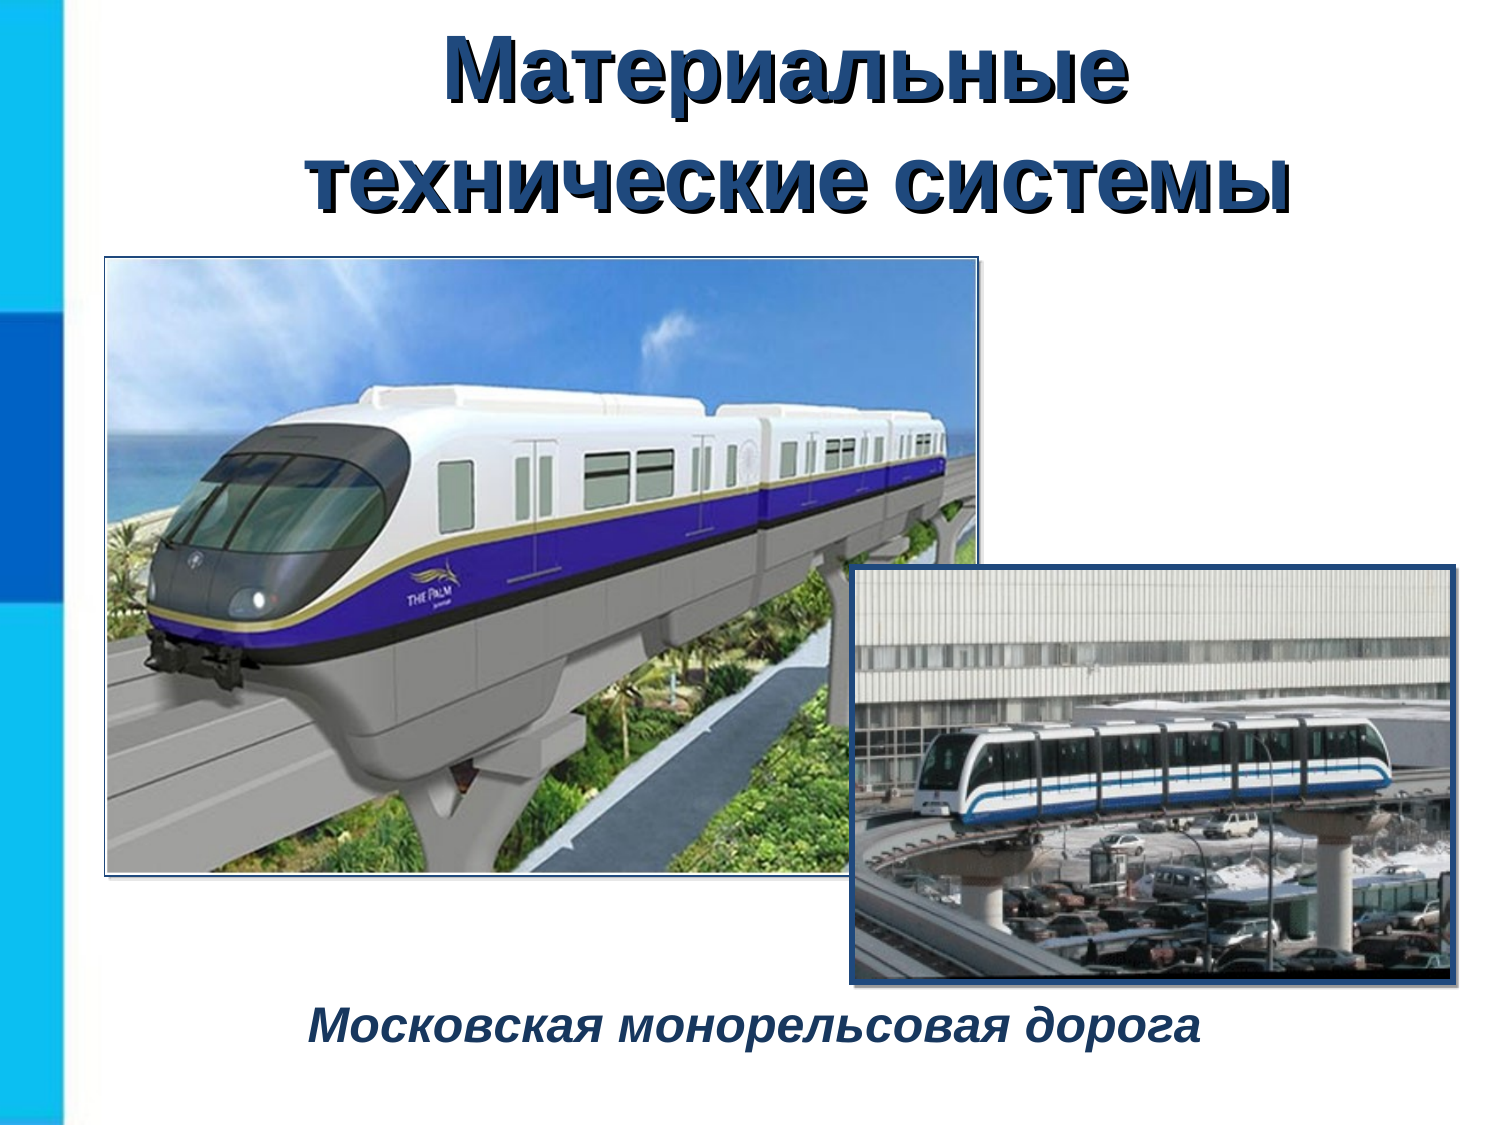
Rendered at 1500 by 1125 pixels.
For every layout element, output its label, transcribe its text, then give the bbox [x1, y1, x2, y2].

picture [0, 0, 1500, 1125]
text_box Московская монорельсовая дорога [292, 984, 1227, 1060]
title Материальные технические системы [171, 23, 1425, 213]
